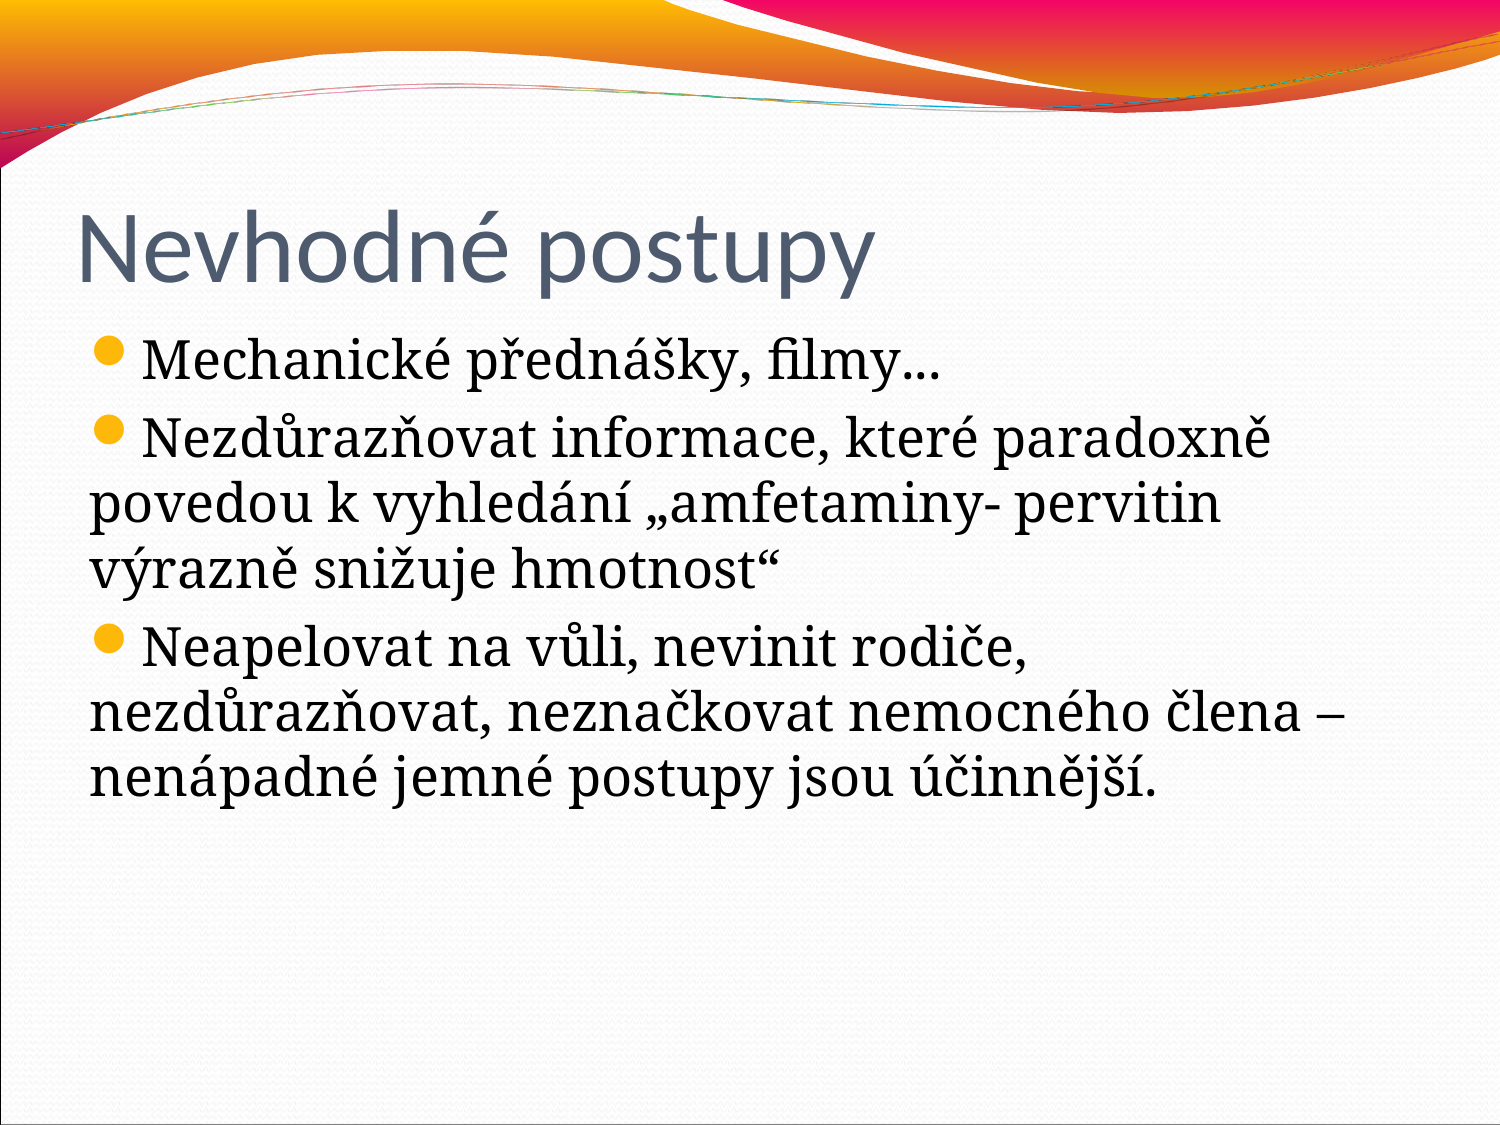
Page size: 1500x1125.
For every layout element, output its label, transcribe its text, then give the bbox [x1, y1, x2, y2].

title Nevhodné postupy [75, 52, 1426, 304]
list Mechanické přednášky, filmy... Nezdůrazňovat informace, které paradoxně povedou k vyhledání „amfetaminy- pervitin výrazně snižuje hmotnost“ Neapelovat na vůli, nevinit rodiče, nezdůrazňovat, neznačkovat nemocného člena – nenápadné jemné postupy jsou účinnější. [75, 317, 1426, 1039]
